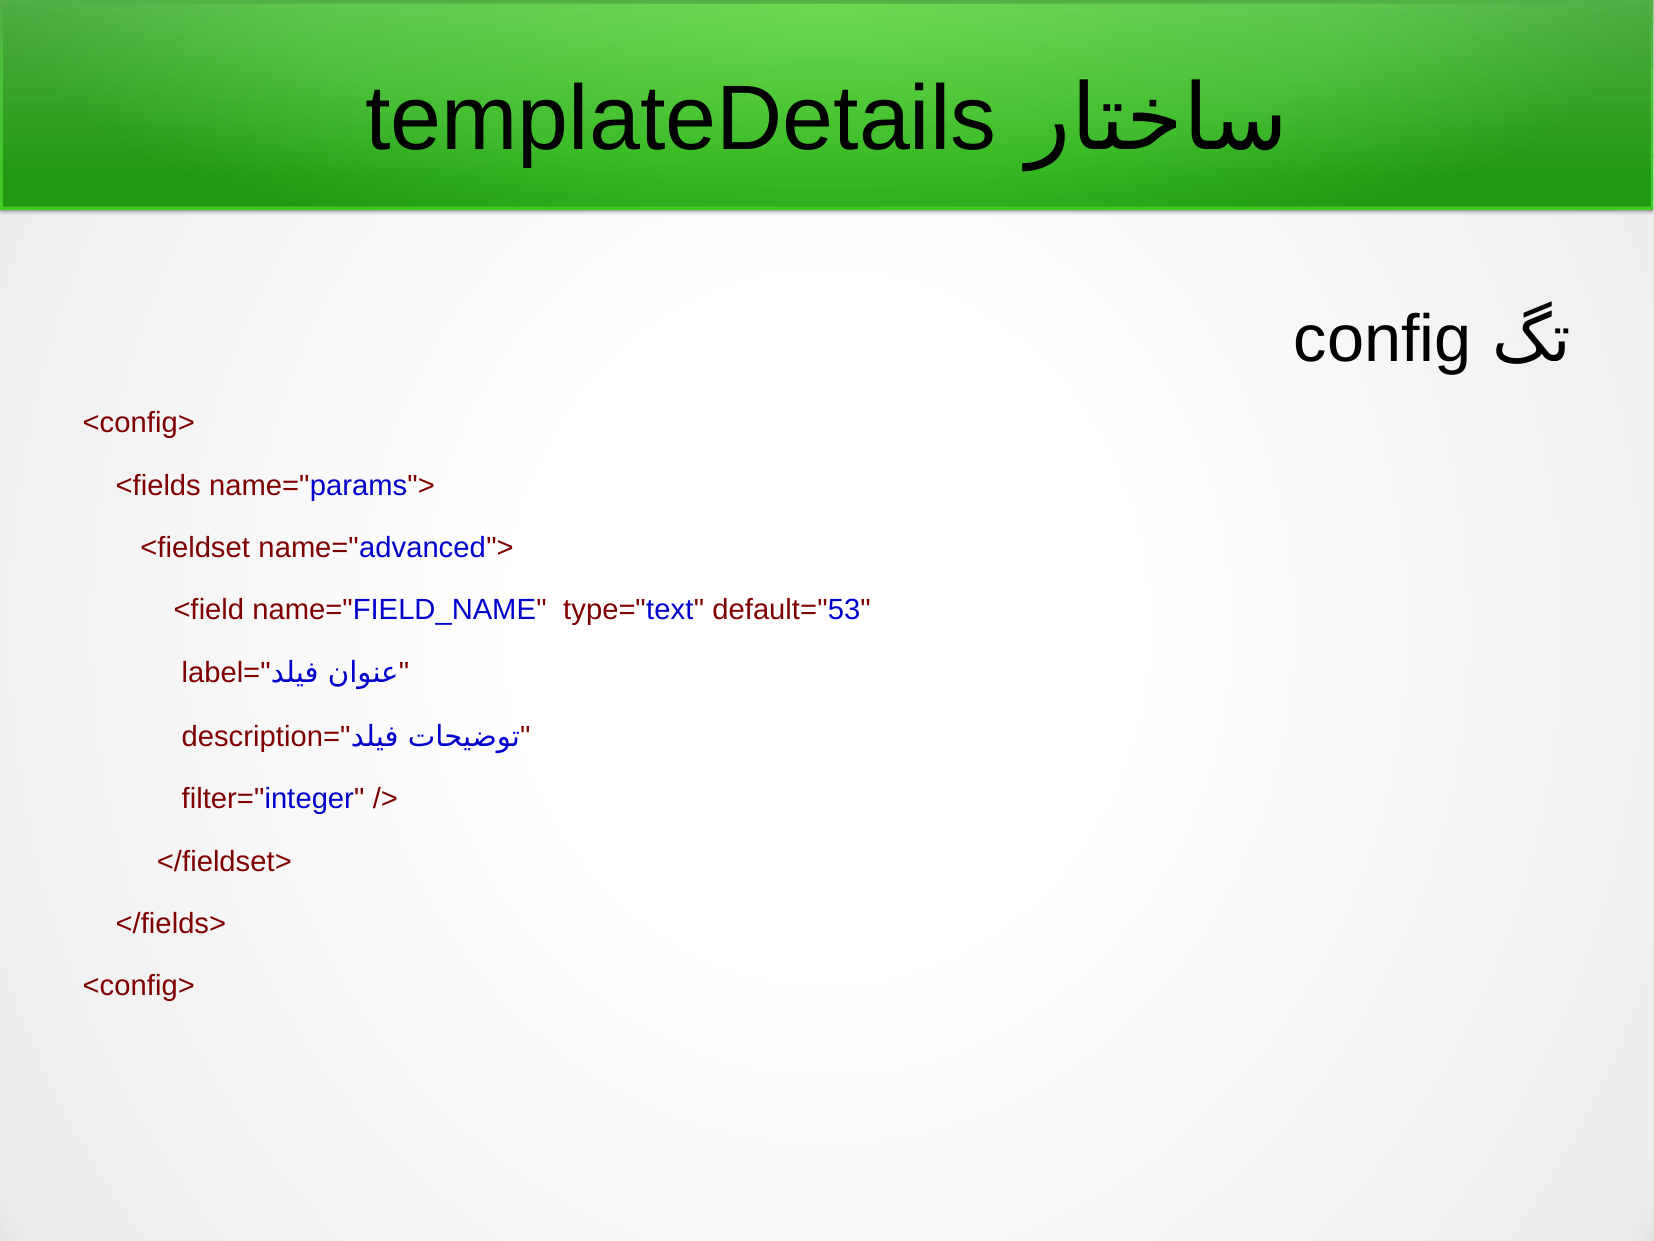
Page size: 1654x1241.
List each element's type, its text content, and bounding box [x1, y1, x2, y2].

title ساختار templateDetails [82, 47, 1571, 189]
list تگ config <config> <fields name="params"> <fieldset name="advanced"> <field name="FIELD_NAME" type="text" default="53" label="عنوان فیلد" description="توضیحات فیلد" filter="integer" /> </fieldset> </fields> <config> [82, 299, 1571, 1019]
